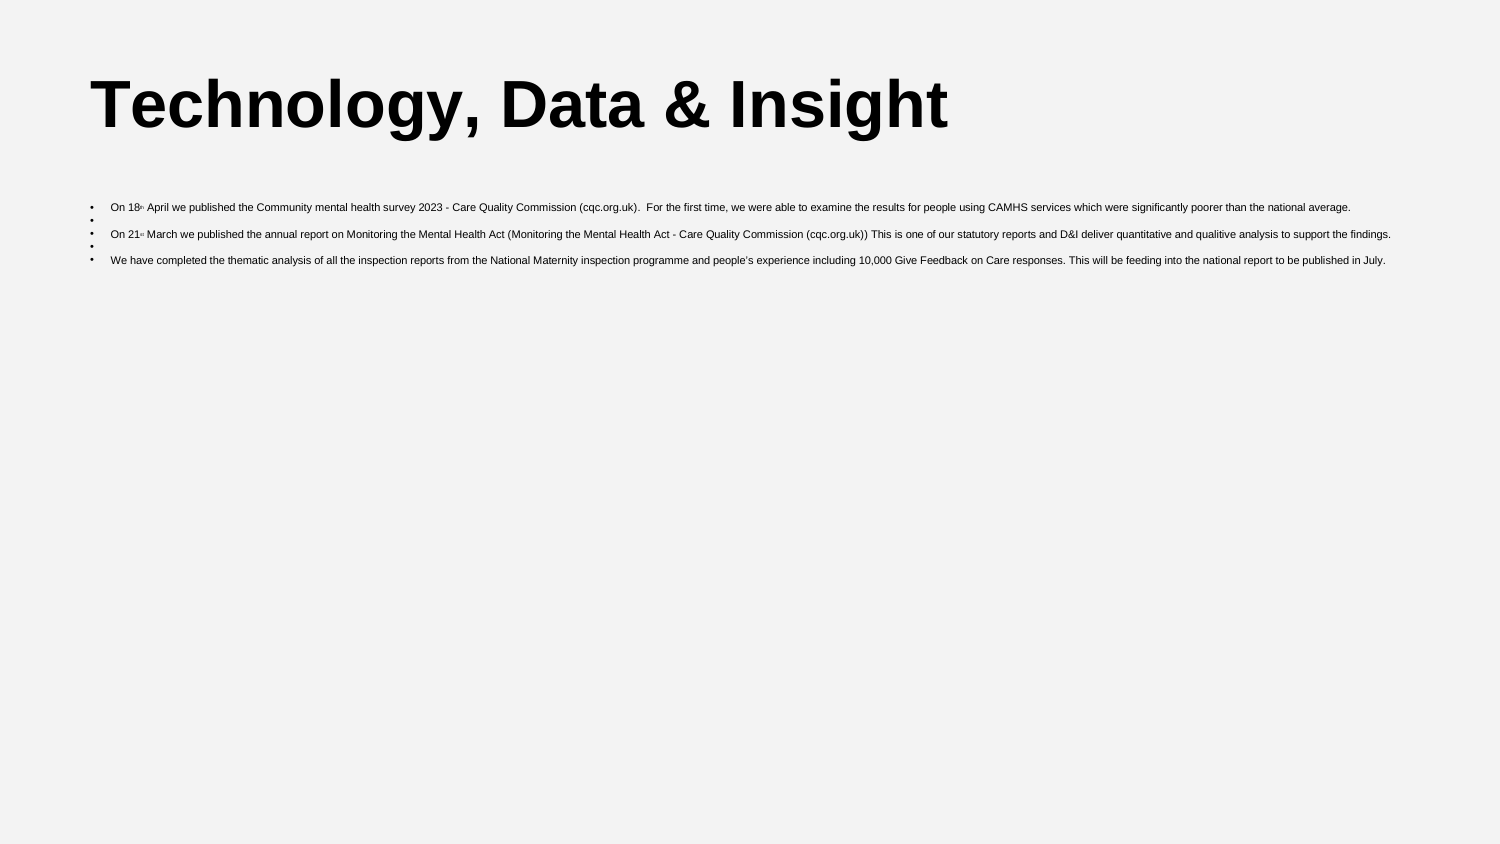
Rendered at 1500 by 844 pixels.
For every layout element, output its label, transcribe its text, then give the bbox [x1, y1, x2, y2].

title Technology, Data & Insight [75, 53, 1426, 185]
list On 18th April we published the Community mental health survey 2023 - Care Quality Commission (cqc.org.uk). For the first time, we were able to examine the results for people using CAMHS services which were significantly poorer than the national average. On 21st March we published the annual report on Monitoring the Mental Health Act (Monitoring the Mental Health Act - Care Quality Commission (cqc.org.uk)) This is one of our statutory reports and D&I deliver quantitative and qualitive analysis to support the findings. We have completed the thematic analysis of all the inspection reports from the National Maternity inspection programme and people’s experience including 10,000 Give Feedback on Care responses. This will be feeding into the national report to be published in July. [75, 185, 1426, 316]
